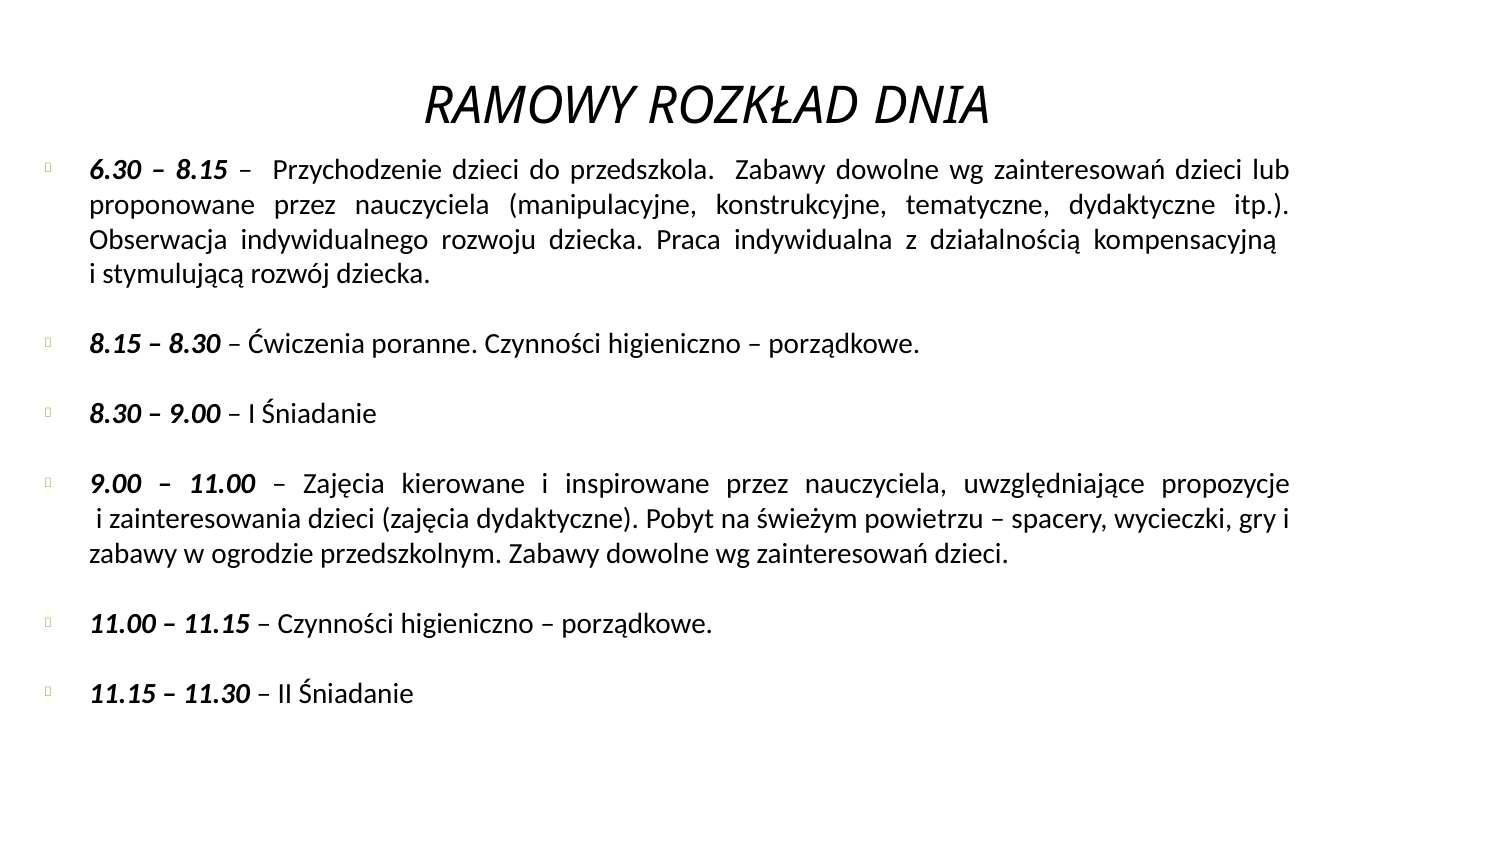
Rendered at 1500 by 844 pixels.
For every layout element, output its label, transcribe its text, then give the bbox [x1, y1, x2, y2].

text_box RAMOWY ROZKŁAD DNIA [88, 64, 1326, 142]
text_box 6.30 – 8.15 – Przychodzenie dzieci do przedszkola. Zabawy dowolne wg zainteresowań dzieci lub proponowane przez nauczyciela (manipulacyjne, konstrukcyjne, tematyczne, dydaktyczne itp.). Obserwacja indywidualnego rozwoju dziecka. Praca indywidualna z działalnością kompensacyjną i stymulującą rozwój dziecka. 8.15 – 8.30 – Ćwiczenia poranne. Czynności higieniczno – porządkowe. 8.30 – 9.00 – I Śniadanie 9.00 – 11.00 – Zajęcia kierowane i inspirowane przez nauczyciela, uwzględniające propozycje i zainteresowania dzieci (zajęcia dydaktyczne). Pobyt na świeżym powietrzu – spacery, wycieczki, gry i zabawy w ogrodzie przedszkolnym. Zabawy dowolne wg zainteresowań dzieci. 11.00 – 11.15 – Czynności higieniczno – porządkowe. 11.15 – 11.30 – II Śniadanie [29, 142, 1306, 752]
